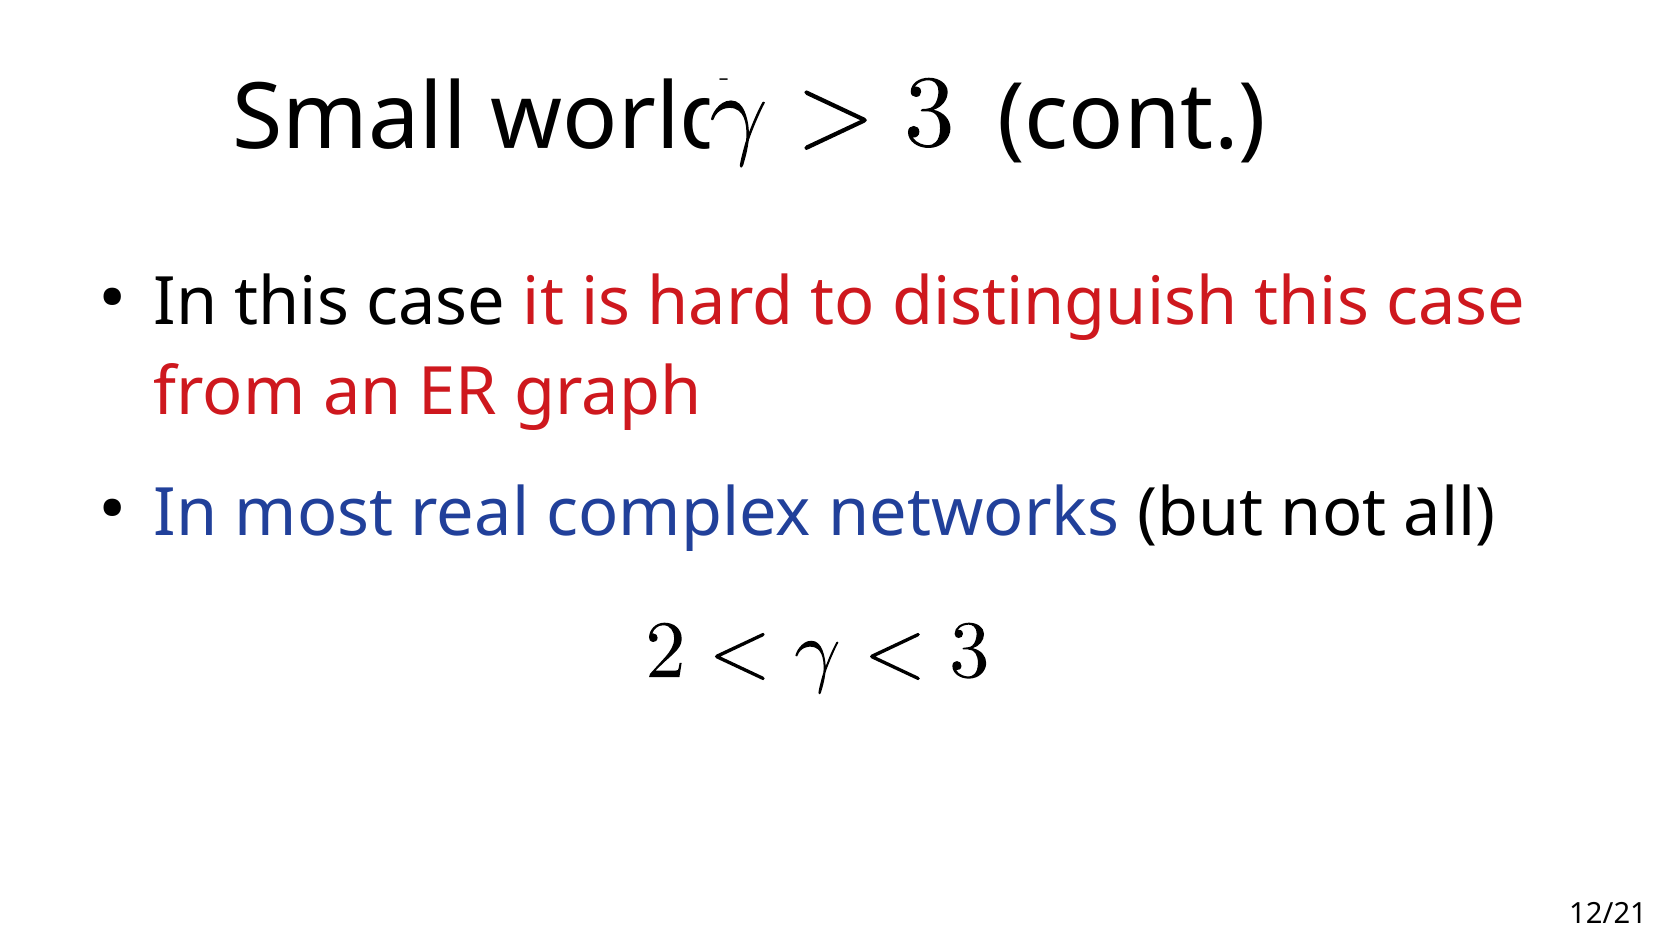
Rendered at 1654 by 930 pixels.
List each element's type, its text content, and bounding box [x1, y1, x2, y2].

list In this case it is hard to distinguish this case from an ER graph In most real complex networks (but not all) [82, 252, 1571, 793]
title Small world (cont.) [5, 1, 1494, 225]
text_box [709, 77, 955, 168]
text_box [645, 622, 990, 695]
